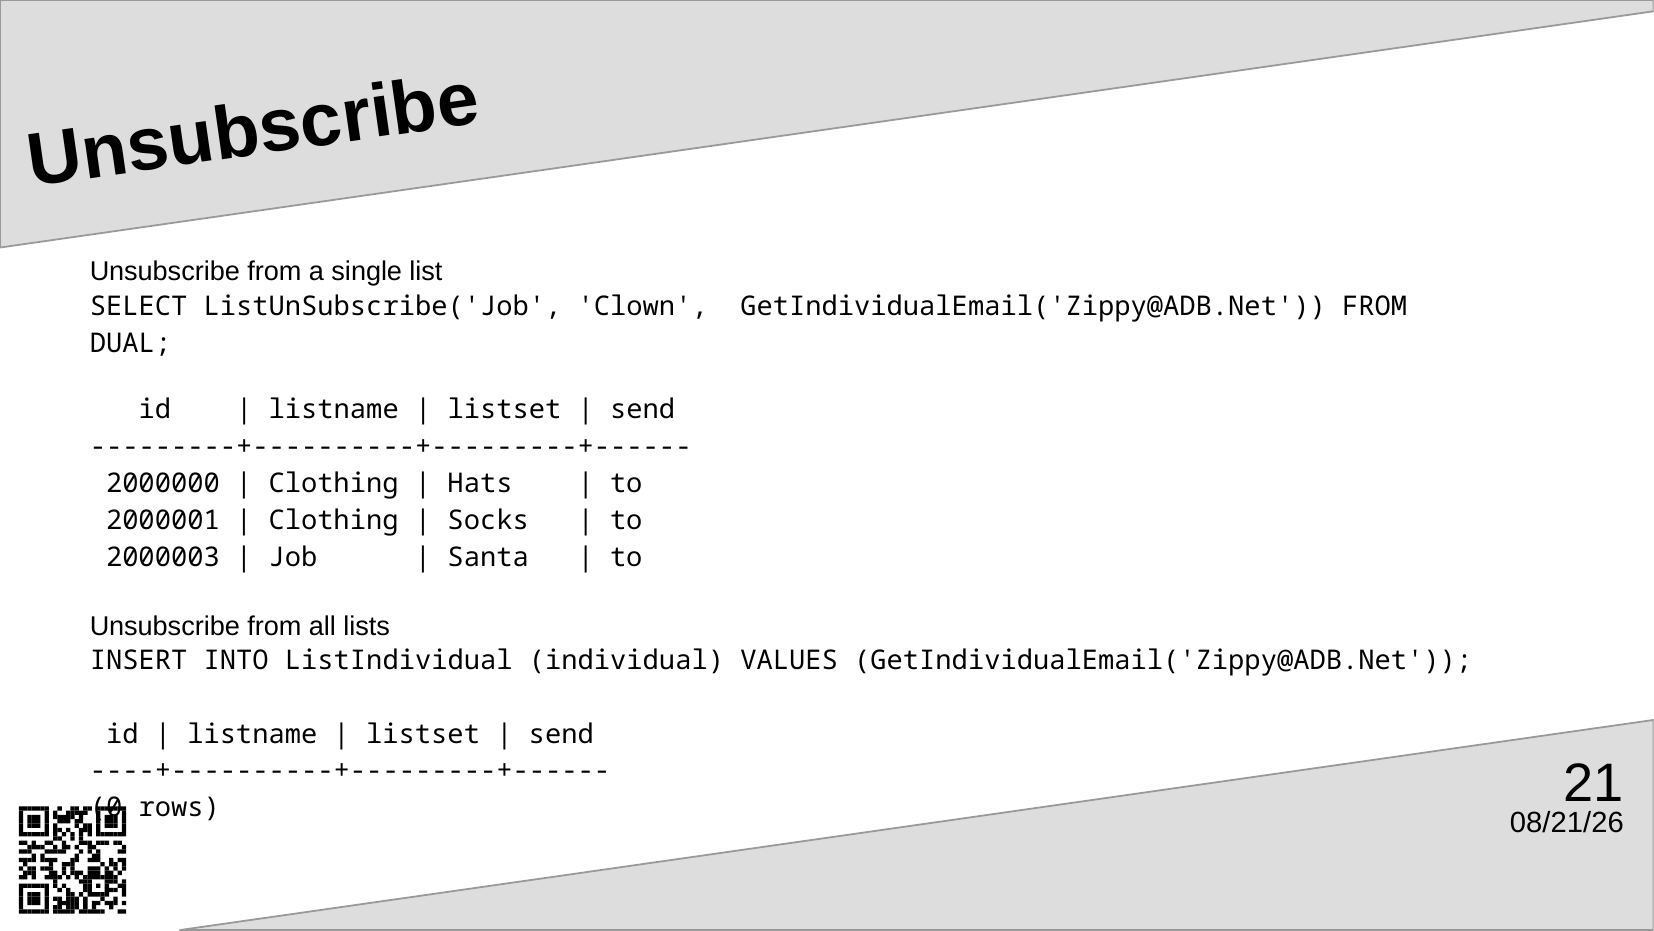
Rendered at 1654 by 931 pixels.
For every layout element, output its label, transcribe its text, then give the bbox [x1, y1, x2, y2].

title Unsubscribe [16, 0, 1501, 239]
text_box Unsubscribe from a single list SELECT ListUnSubscribe('Job', 'Clown', GetIndividualEmail('Zippy@ADB.Net')) FROM DUAL; id | listname | listset | send ---------+----------+---------+------ 2000000 | Clothing | Hats | to 2000001 | Clothing | Socks | to 2000003 | Job | Santa | to Unsubscribe from all lists INSERT INTO ListIndividual (individual) VALUES (GetIndividualEmail('Zippy@ADB.Net')); id | listname | listset | send ----+----------+---------+------ (0 rows) [75, 248, 1502, 887]
